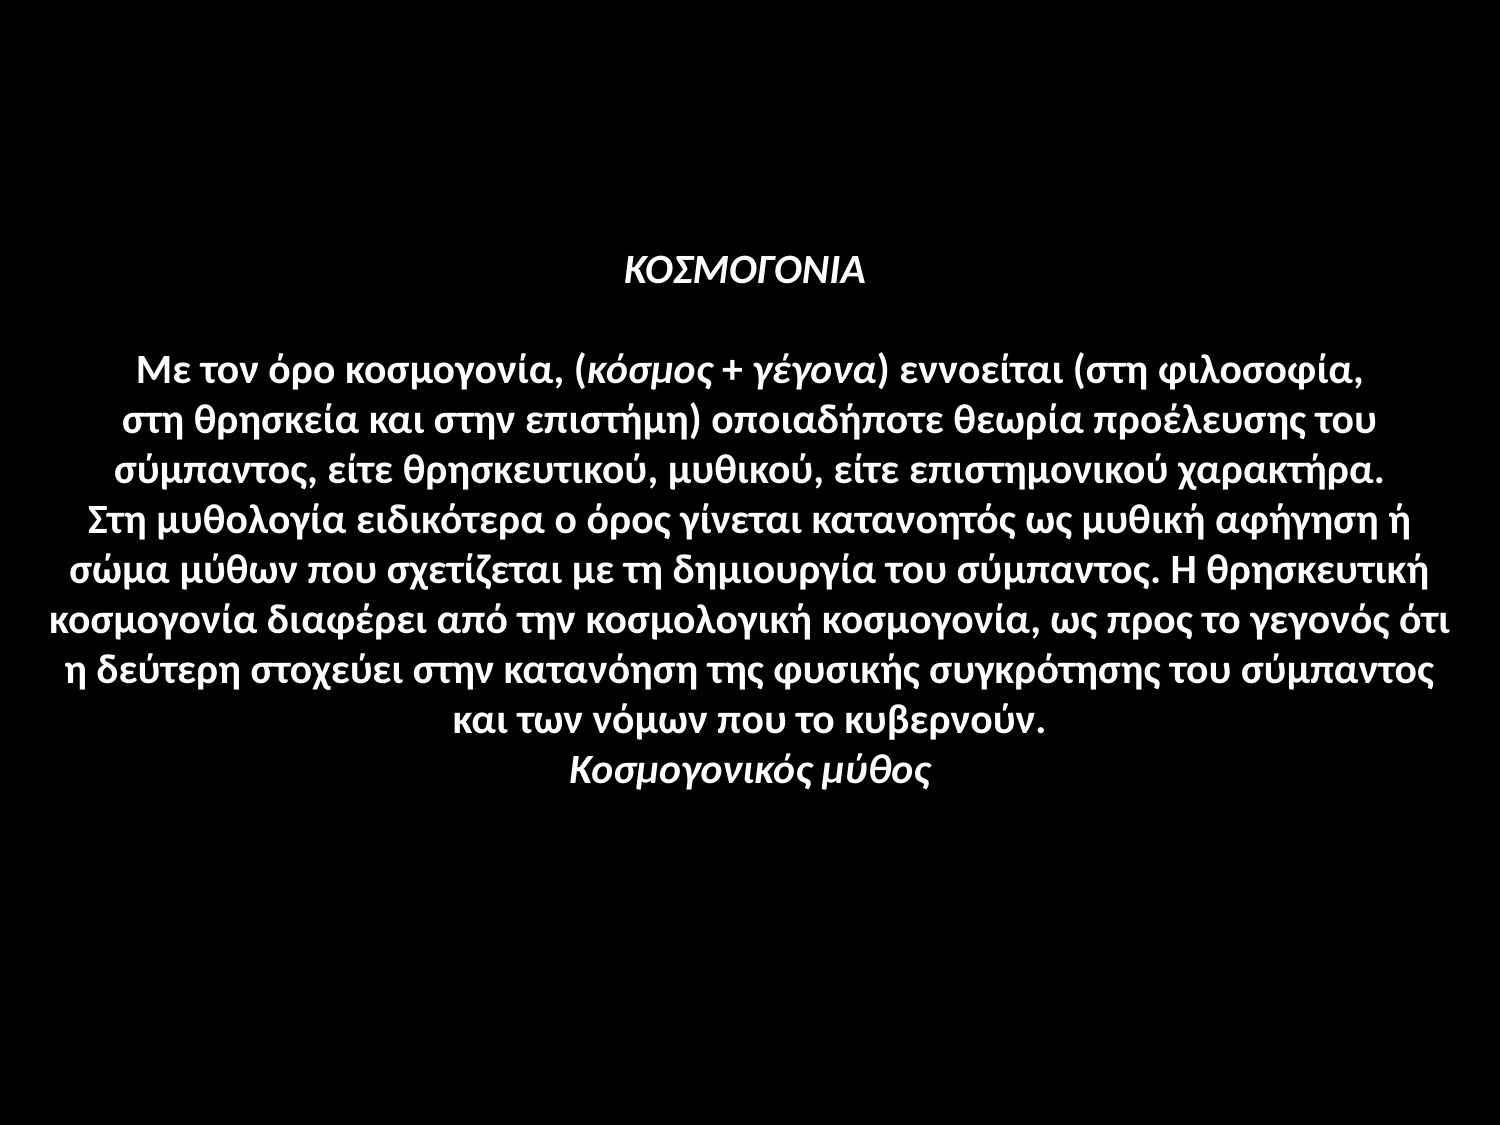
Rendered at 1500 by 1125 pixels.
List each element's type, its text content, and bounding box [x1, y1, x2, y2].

text_box ΚΟΣΜΟΓΟΝΙΑ Με τον όρο κοσμογονία, (κόσμος + γέγονα) εννοείται (στη φιλοσοφία, στη θρησκεία και στην επιστήμη) οποιαδήποτε θεωρία προέλευσης του σύμπαντος, είτε θρησκευτικού, μυθικού, είτε επιστημονικού χαρακτήρα. Στη μυθολογία ειδικότερα ο όρος γίνεται κατανοητός ως μυθική αφήγηση ή σώμα μύθων που σχετίζεται με τη δημιουργία του σύμπαντος. Η θρησκευτική κοσμογονία διαφέρει από την κοσμολογική κοσμογονία, ως προς το γεγονός ότι η δεύτερη στοχεύει στην κατανόηση της φυσικής συγκρότησης του σύμπαντος και των νόμων που το κυβερνούν. Κοσμογονικός μύθος [23, 234, 1477, 800]
